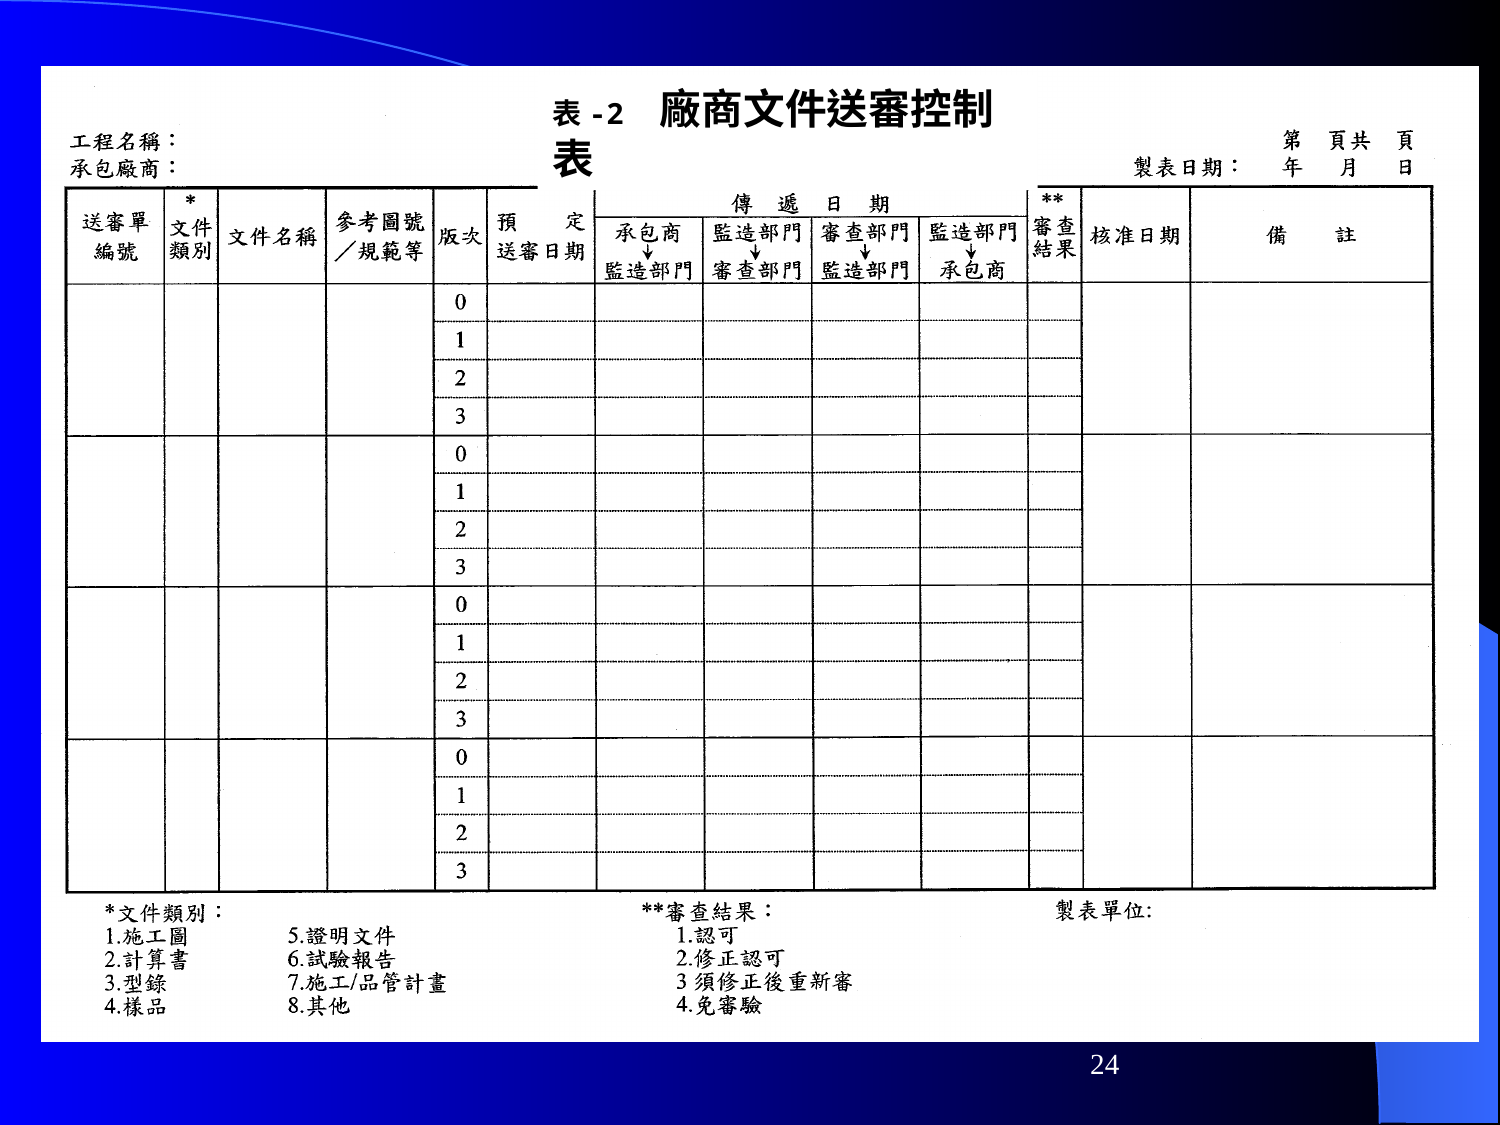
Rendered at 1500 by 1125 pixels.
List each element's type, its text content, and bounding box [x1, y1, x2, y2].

text_box [1074, 1042, 1388, 1101]
picture [41, 66, 1479, 1042]
text_box 表-2 廠商文件送審控制表 [537, 75, 1038, 141]
